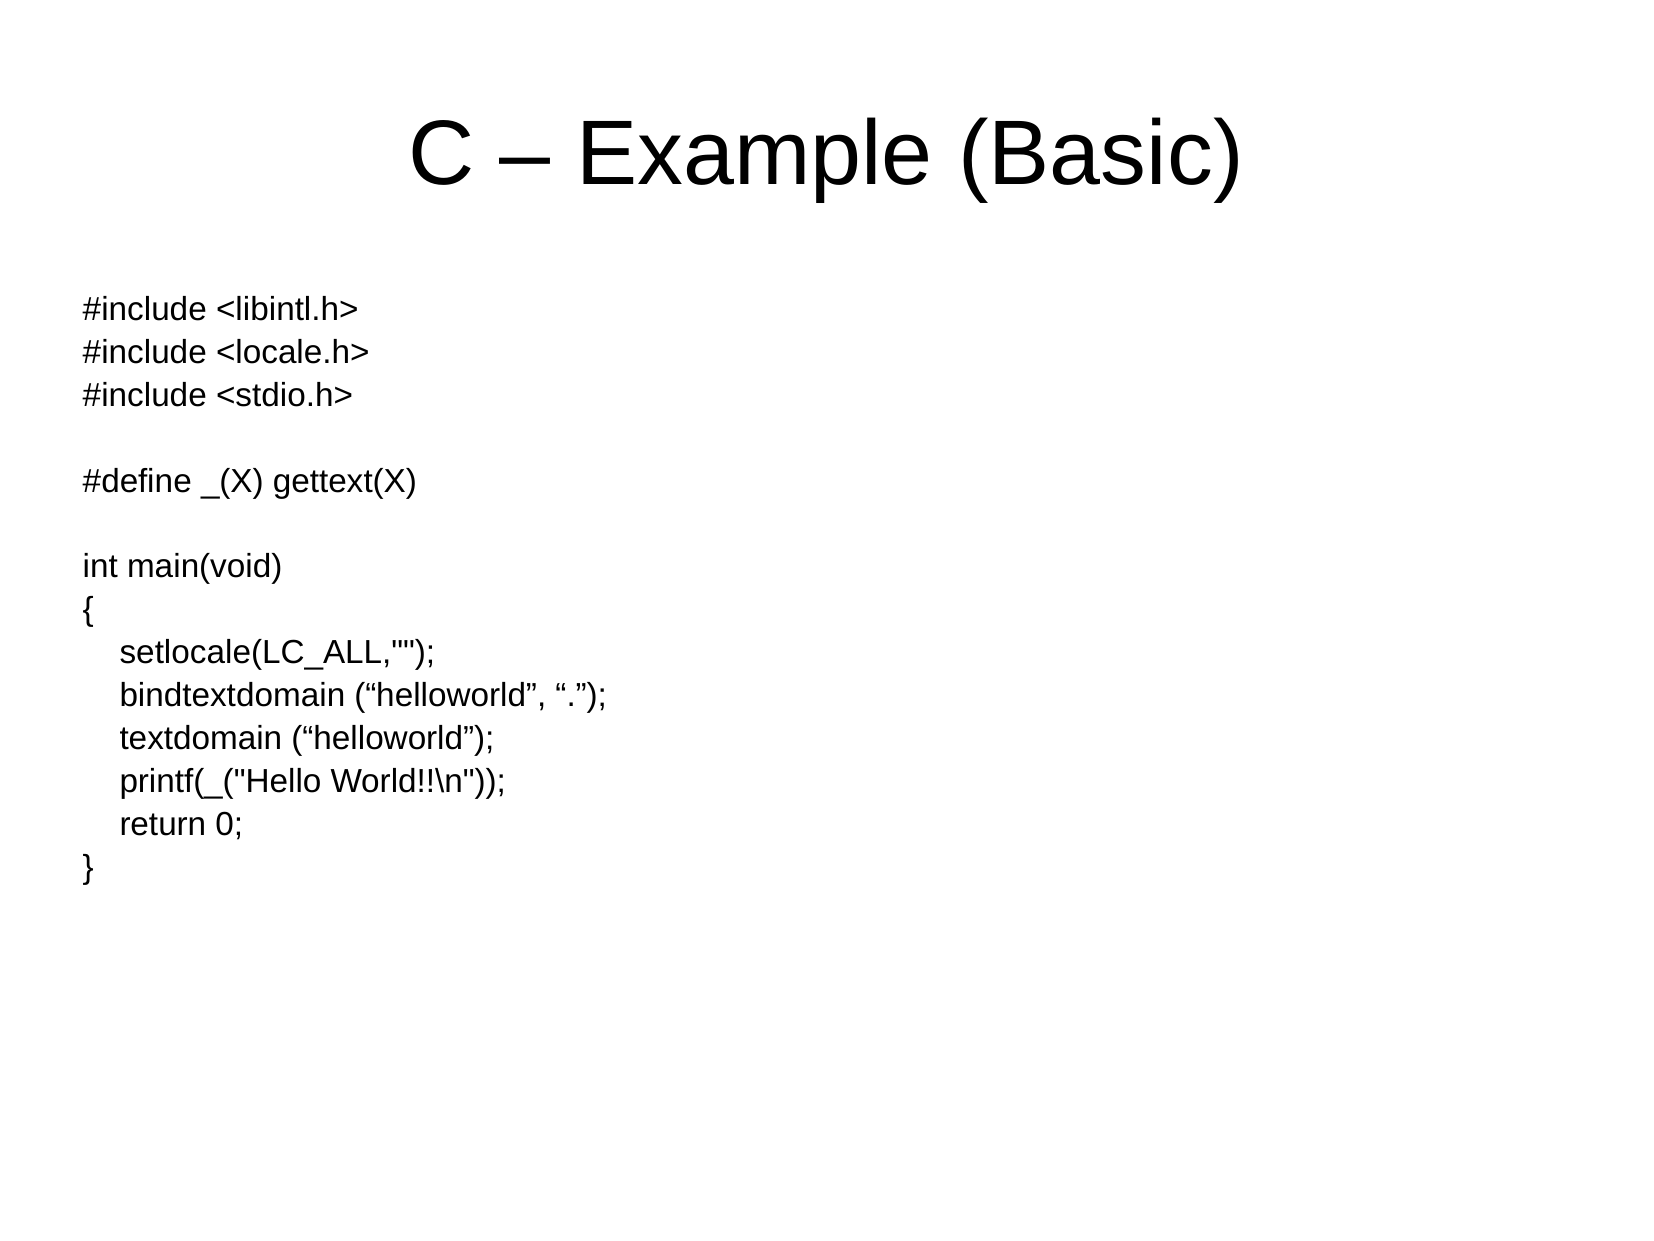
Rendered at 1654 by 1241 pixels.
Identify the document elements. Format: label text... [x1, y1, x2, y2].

title C – Example (Basic) [82, 49, 1571, 257]
list #include <libintl.h> #include <locale.h> #include <stdio.h> #define _(X) gettext(X) int main(void) { setlocale(LC_ALL,""); bindtextdomain (“helloworld”, “.”); textdomain (“helloworld”); printf(_("Hello World!!\n")); return 0; } [82, 290, 1571, 1010]
